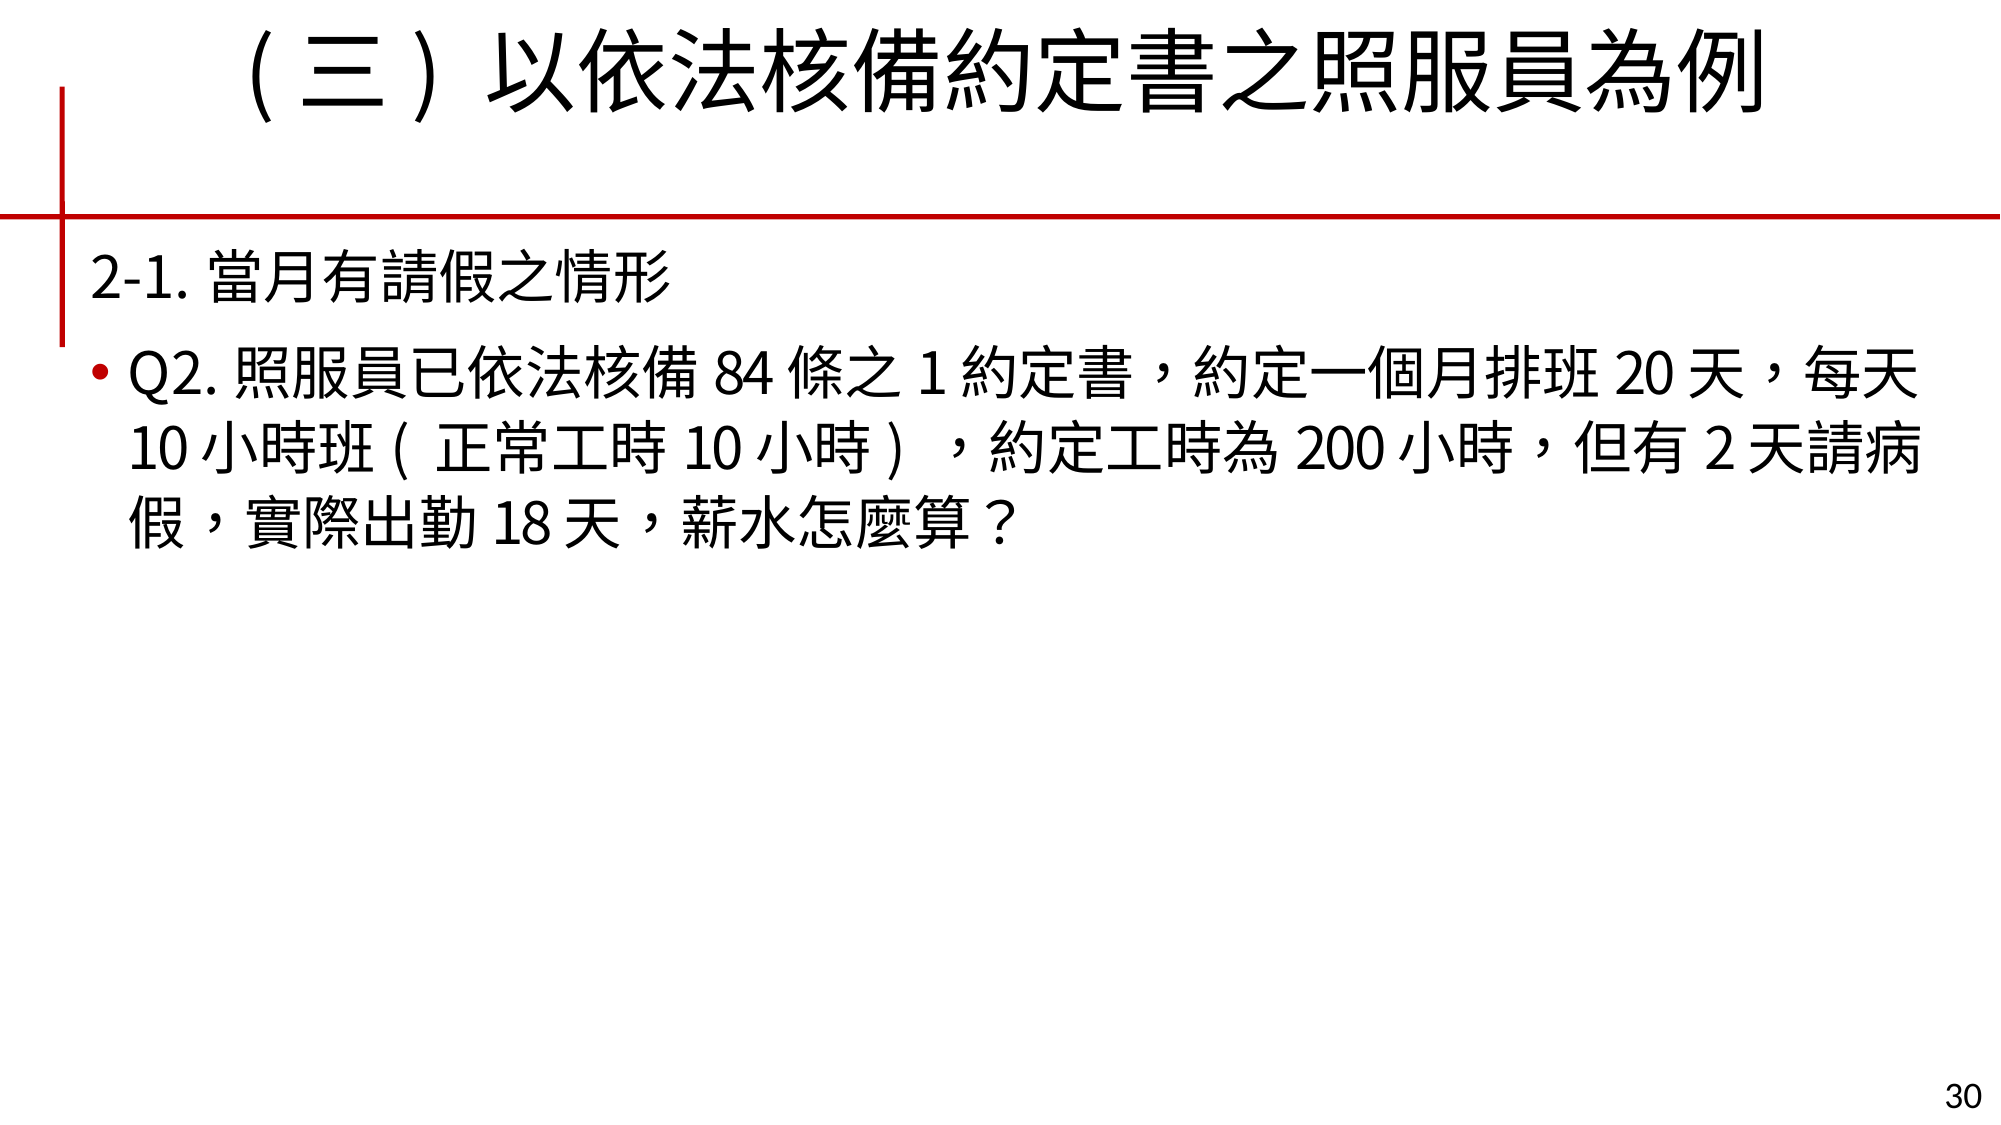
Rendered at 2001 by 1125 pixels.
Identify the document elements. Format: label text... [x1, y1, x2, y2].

list 2-1.當月有請假之情形 Q2.照服員已依法核備84條之1約定書，約定一個月排班20天，每天10小時班(正常工時10小時)，約定工時為200小時，但有2天請病假，實際出勤18天，薪水怎麼算？ [75, 228, 1938, 1038]
slide_number <編號> [1701, 1063, 1998, 1118]
title (三) 以依法核備約定書之照服員為例 [75, 6, 1938, 211]
